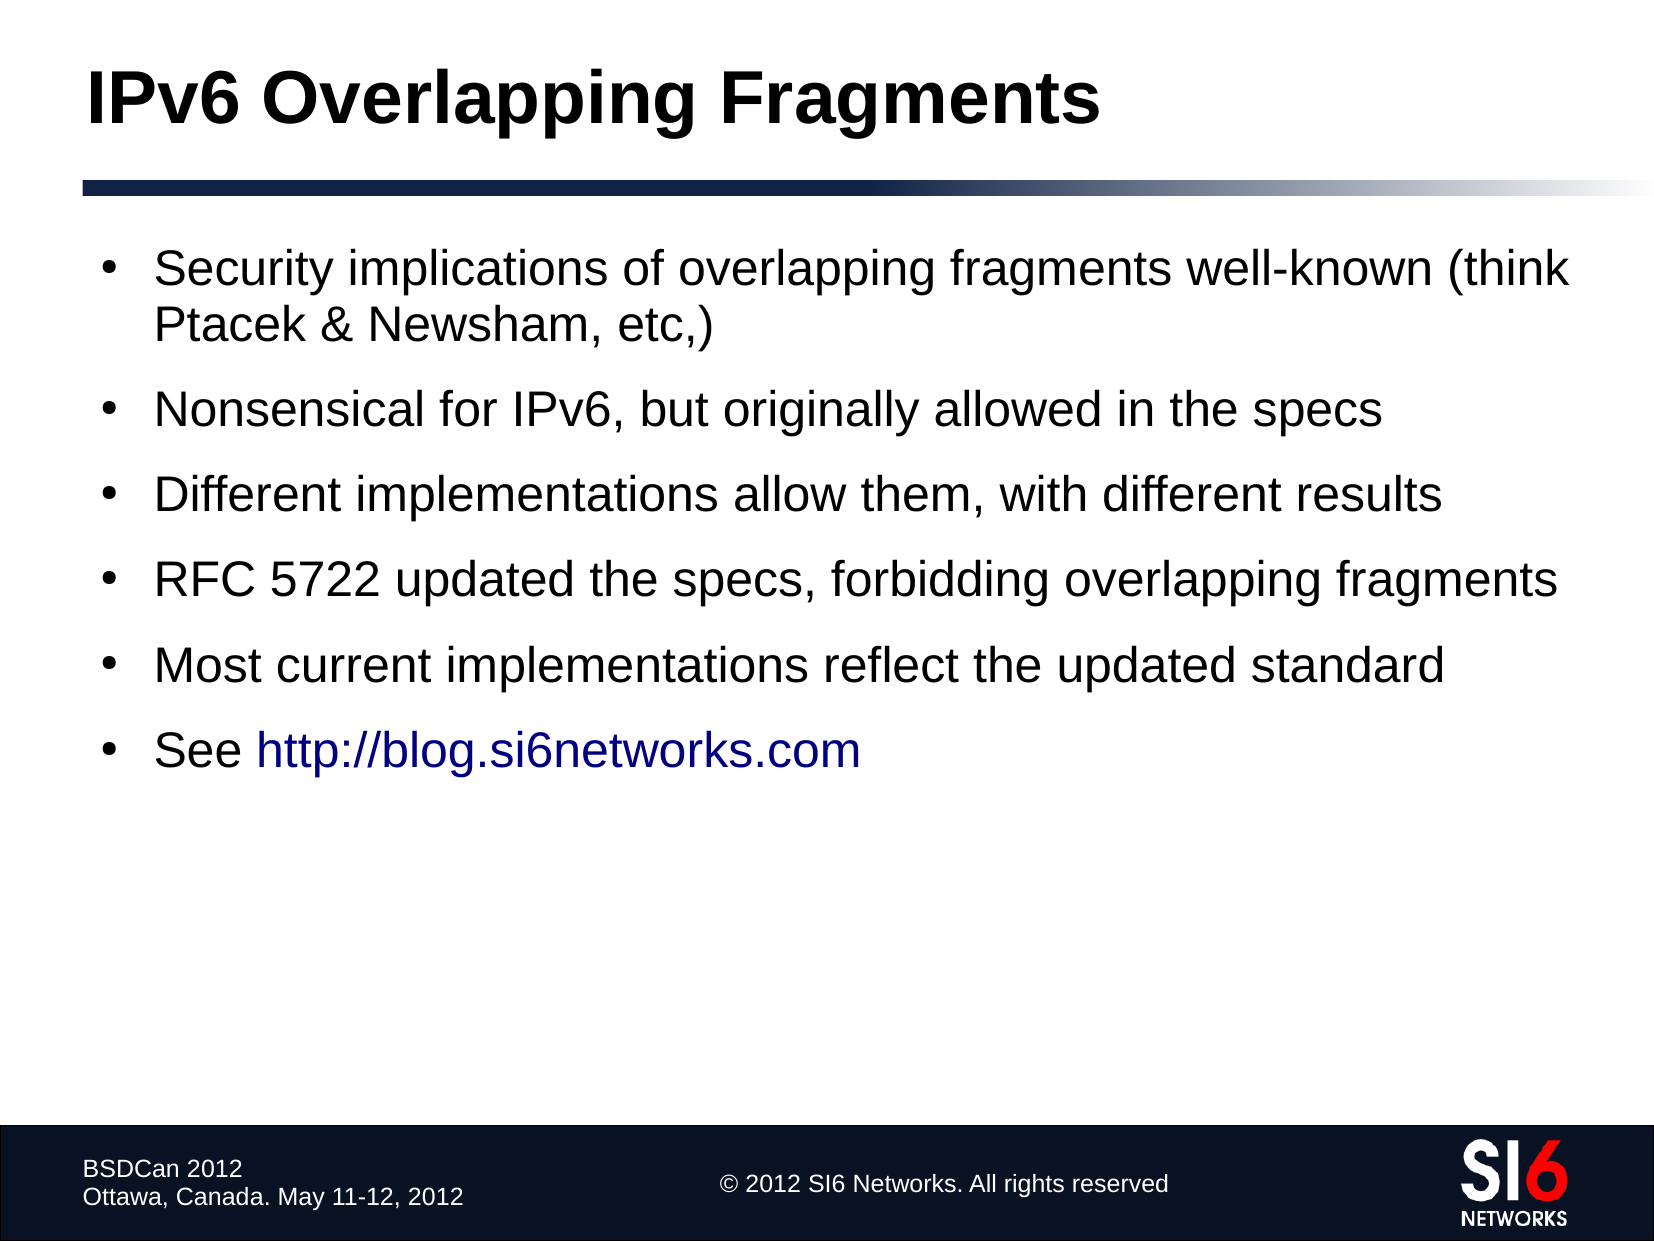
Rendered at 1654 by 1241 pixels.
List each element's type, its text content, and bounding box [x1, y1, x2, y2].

list Security implications of overlapping fragments well-known (think Ptacek & Newsham, etc,) Nonsensical for IPv6, but originally allowed in the specs Different implementations allow them, with different results RFC 5722 updated the specs, forbidding overlapping fragments Most current implementations reflect the updated standard See http://blog.si6networks.com [82, 240, 1571, 1059]
title IPv6 Overlapping Fragments [86, 30, 1576, 166]
picture [1461, 1139, 1567, 1226]
